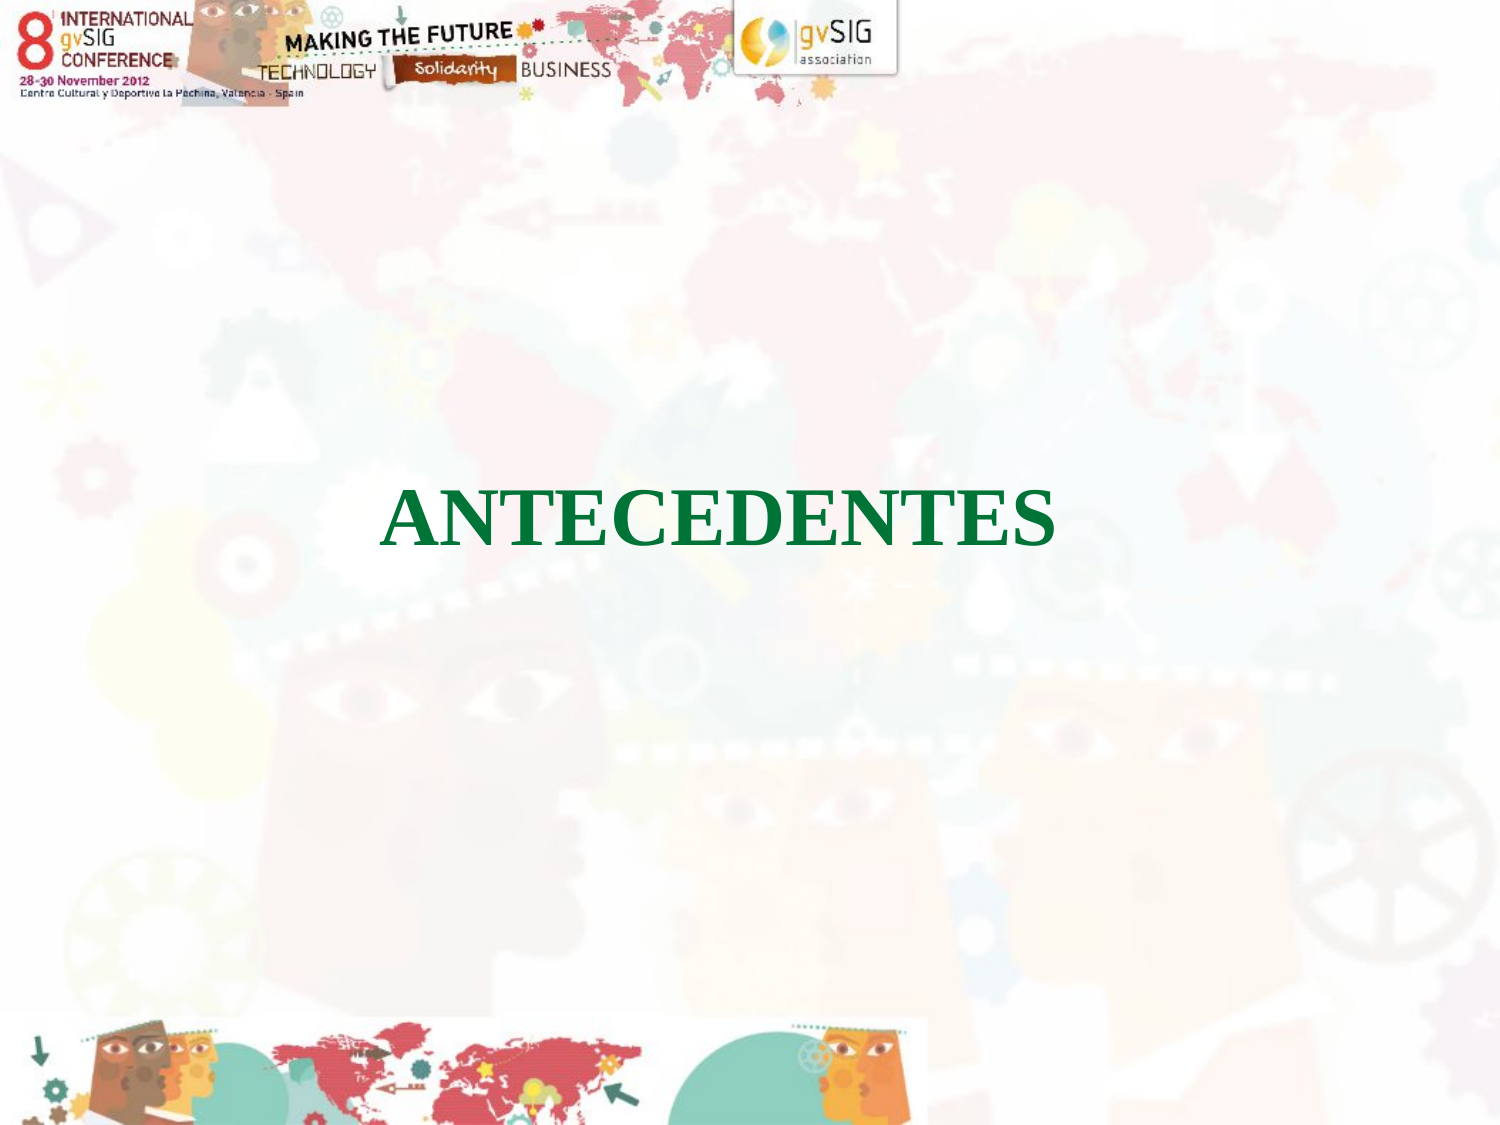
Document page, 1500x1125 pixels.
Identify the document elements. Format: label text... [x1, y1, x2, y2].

picture [0, 0, 1500, 1125]
text_box ANTECEDENTES [99, 474, 1338, 550]
